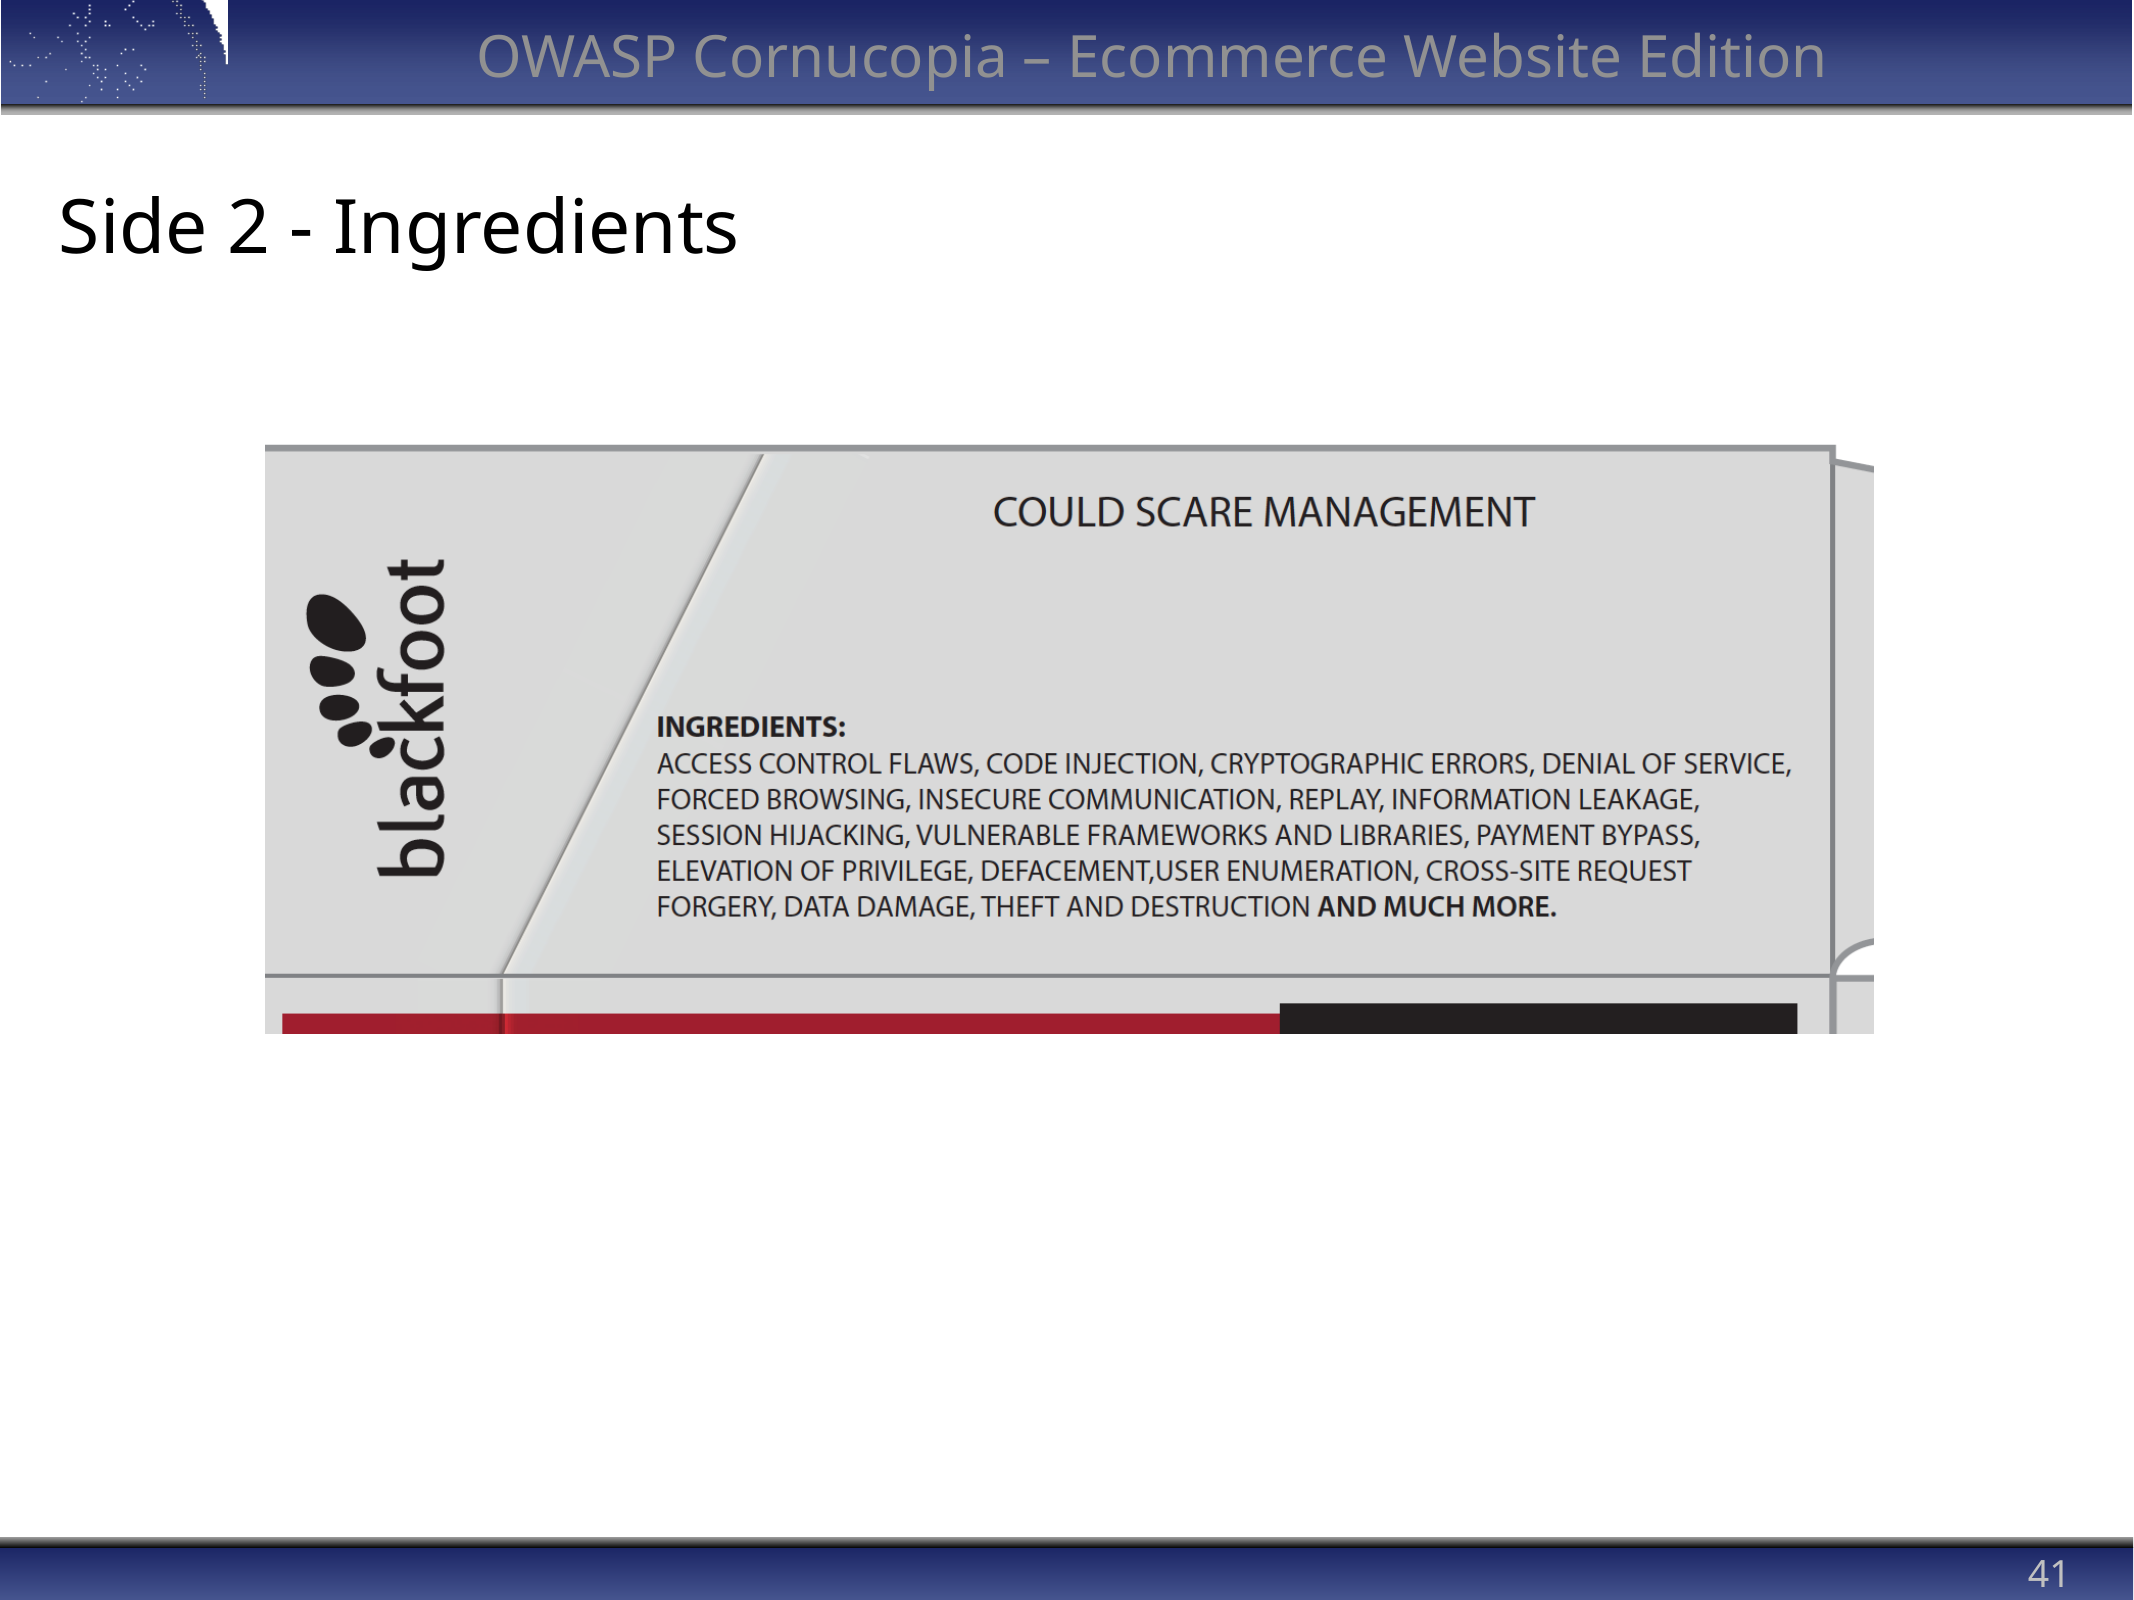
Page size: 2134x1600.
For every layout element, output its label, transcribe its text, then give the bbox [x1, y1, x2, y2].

picture [265, 408, 1874, 1034]
title Side 2 - Ingredients [58, 124, 2126, 325]
